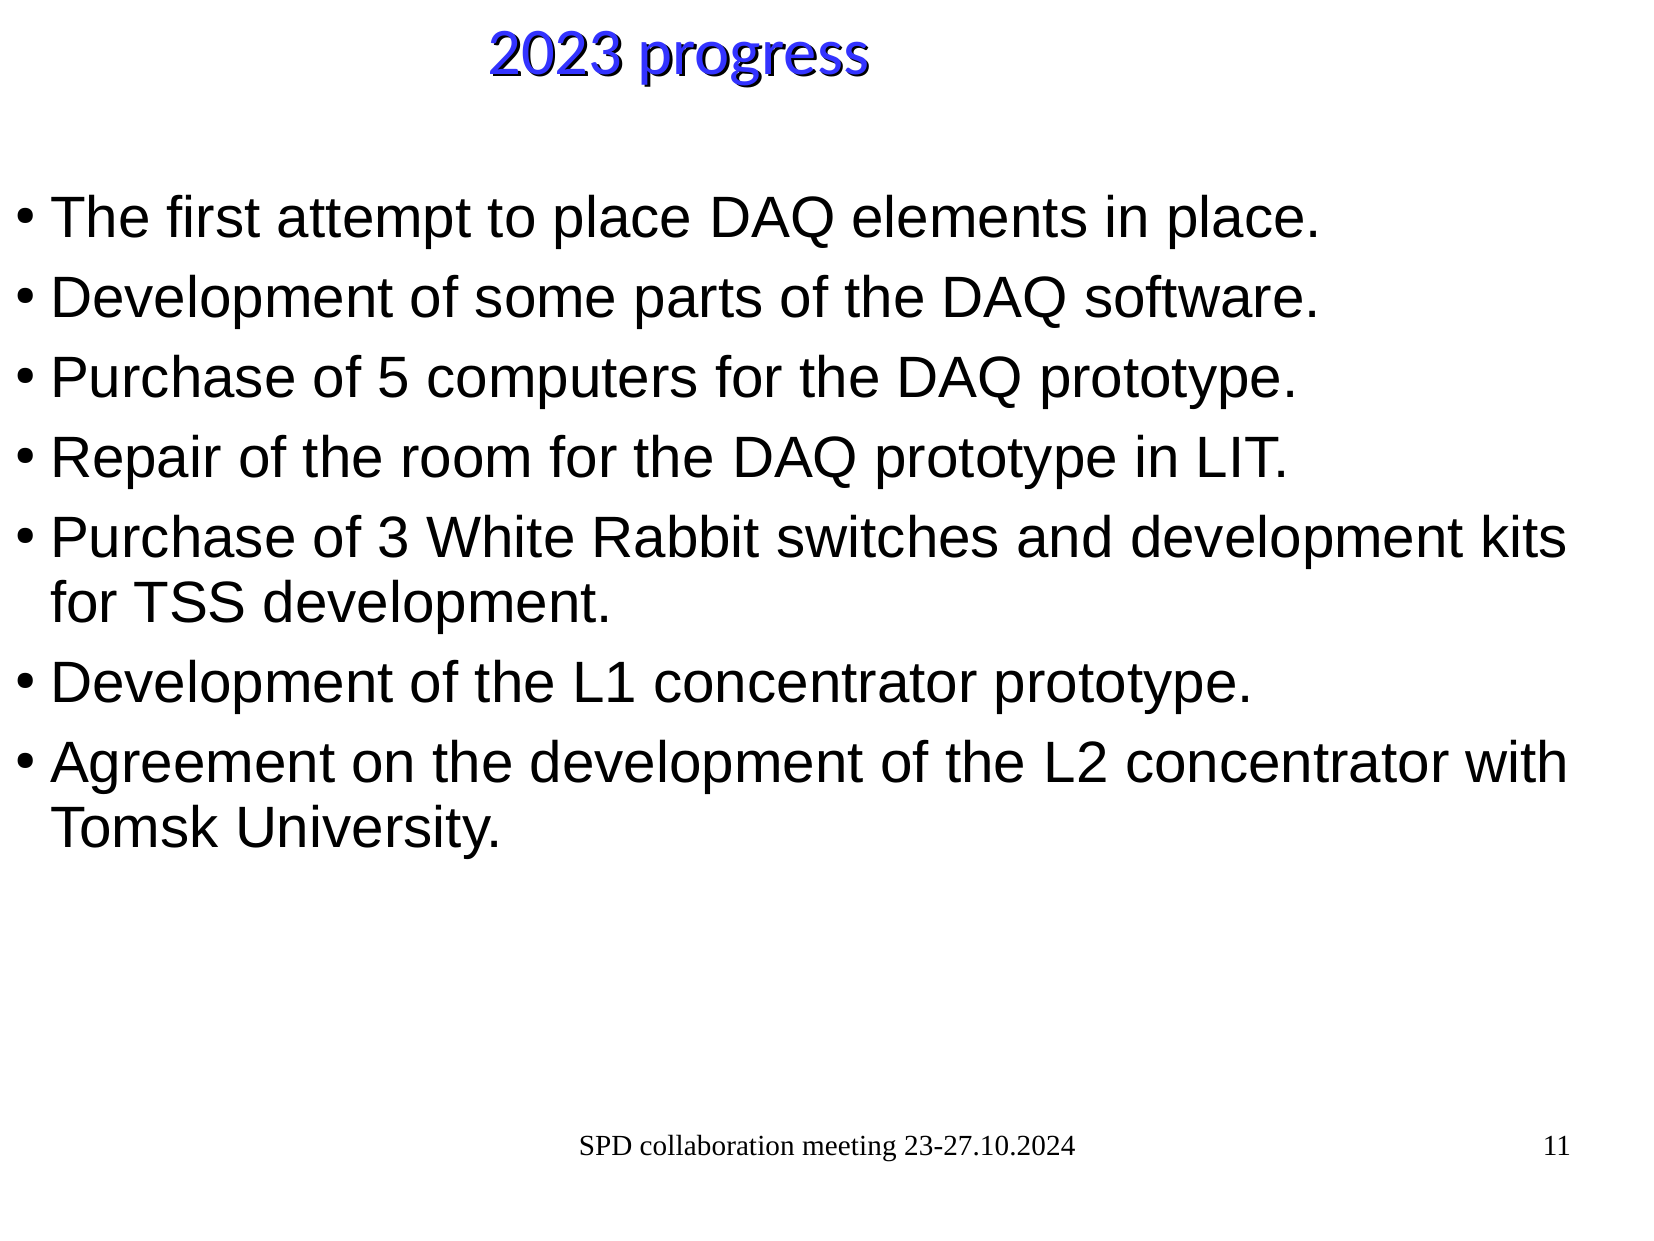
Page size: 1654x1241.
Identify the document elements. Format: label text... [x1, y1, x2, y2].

text_box 2023 progress [472, 0, 900, 96]
text_box The first attempt to place DAQ elements in place. Development of some parts of the DAQ software. Purchase of 5 computers for the DAQ prototype. Repair of the room for the DAQ prototype in LIT. Purchase of 3 White Rabbit switches and development kits for TSS development. Development of the L1 concentrator prototype. Agreement on the development of the L2 concentrator with Tomsk University. [0, 177, 1654, 868]
